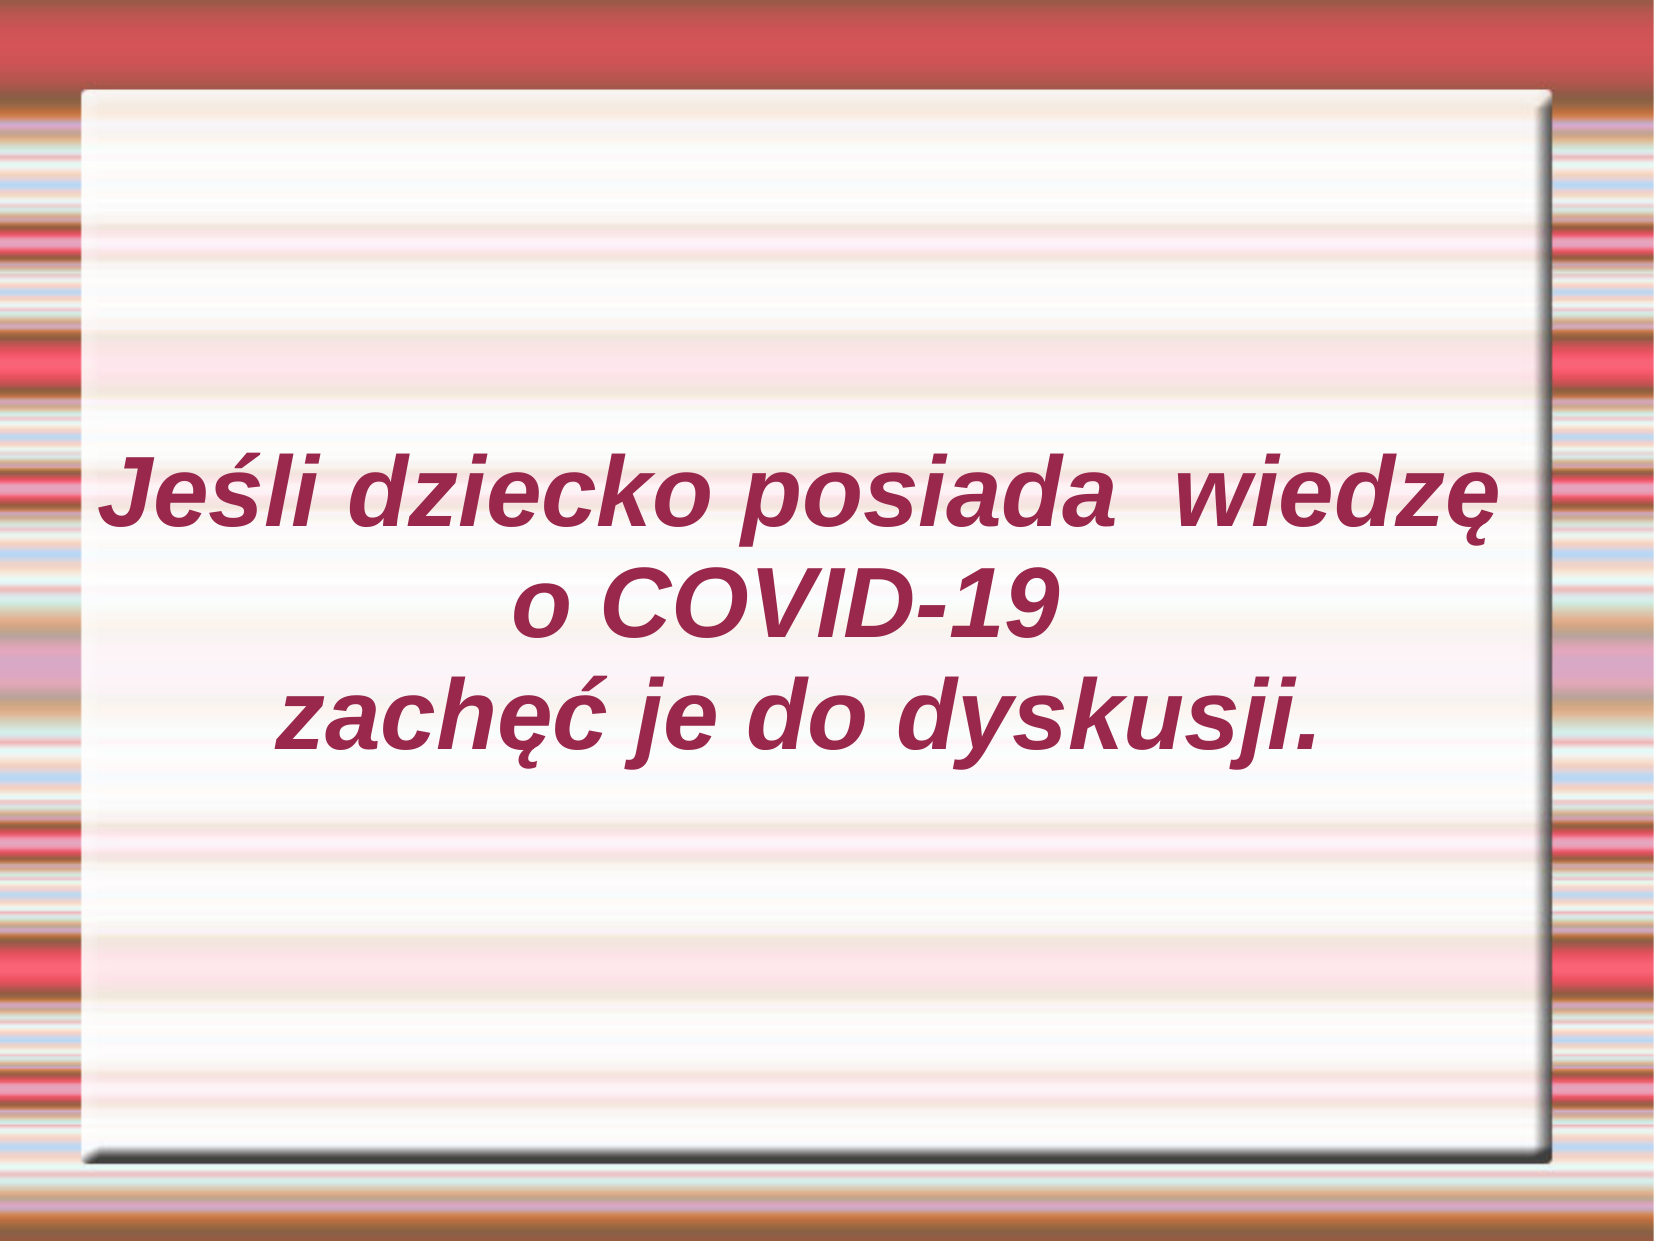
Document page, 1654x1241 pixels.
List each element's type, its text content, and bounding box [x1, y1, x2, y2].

title Jeśli dziecko posiada wiedzę o COVID-19 zachęć je do dyskusji. [93, 435, 1506, 771]
picture [0, 0, 1654, 1241]
